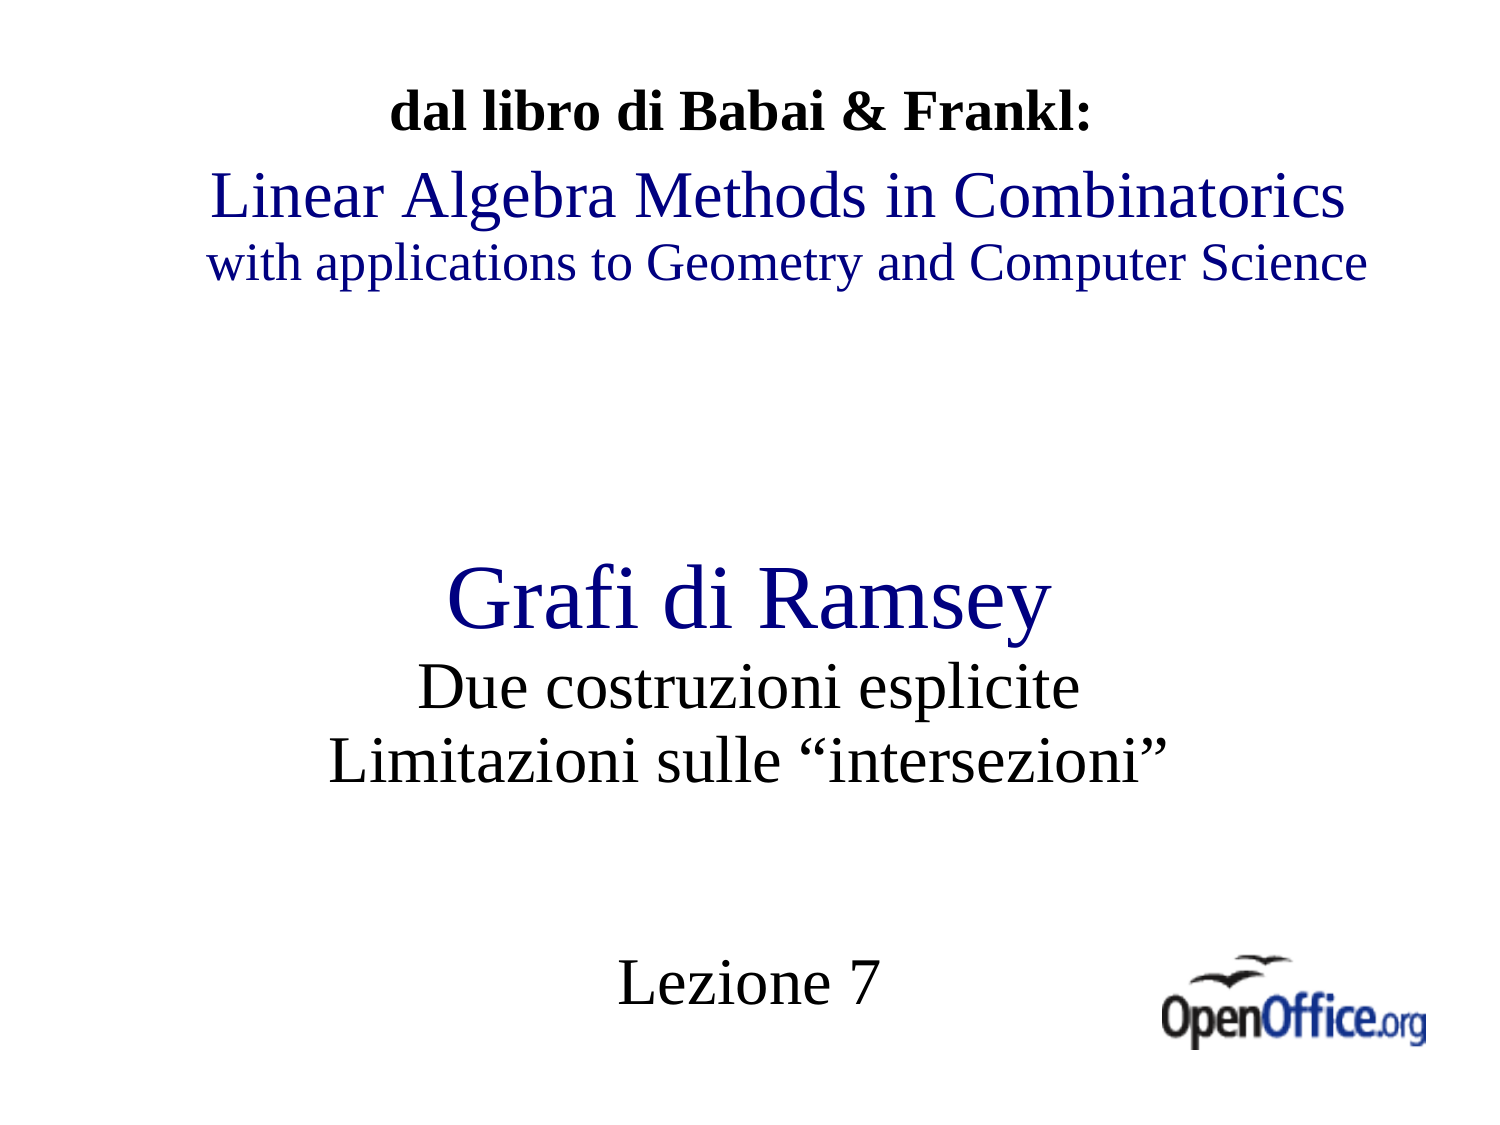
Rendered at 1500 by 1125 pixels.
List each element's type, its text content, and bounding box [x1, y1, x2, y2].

title Linear Algebra Methods in Combinatorics with applications to Geometry and Computer Science [112, 112, 1463, 338]
subtitle Lezione 7 [187, 937, 1238, 1088]
title Grafi di Ramsey Due costruzioni esplicite Limitazioni sulle “intersezioni” [112, 412, 1388, 932]
picture [1162, 953, 1426, 1051]
text_box dal libro di Babai & Frankl: [374, 64, 1110, 112]
